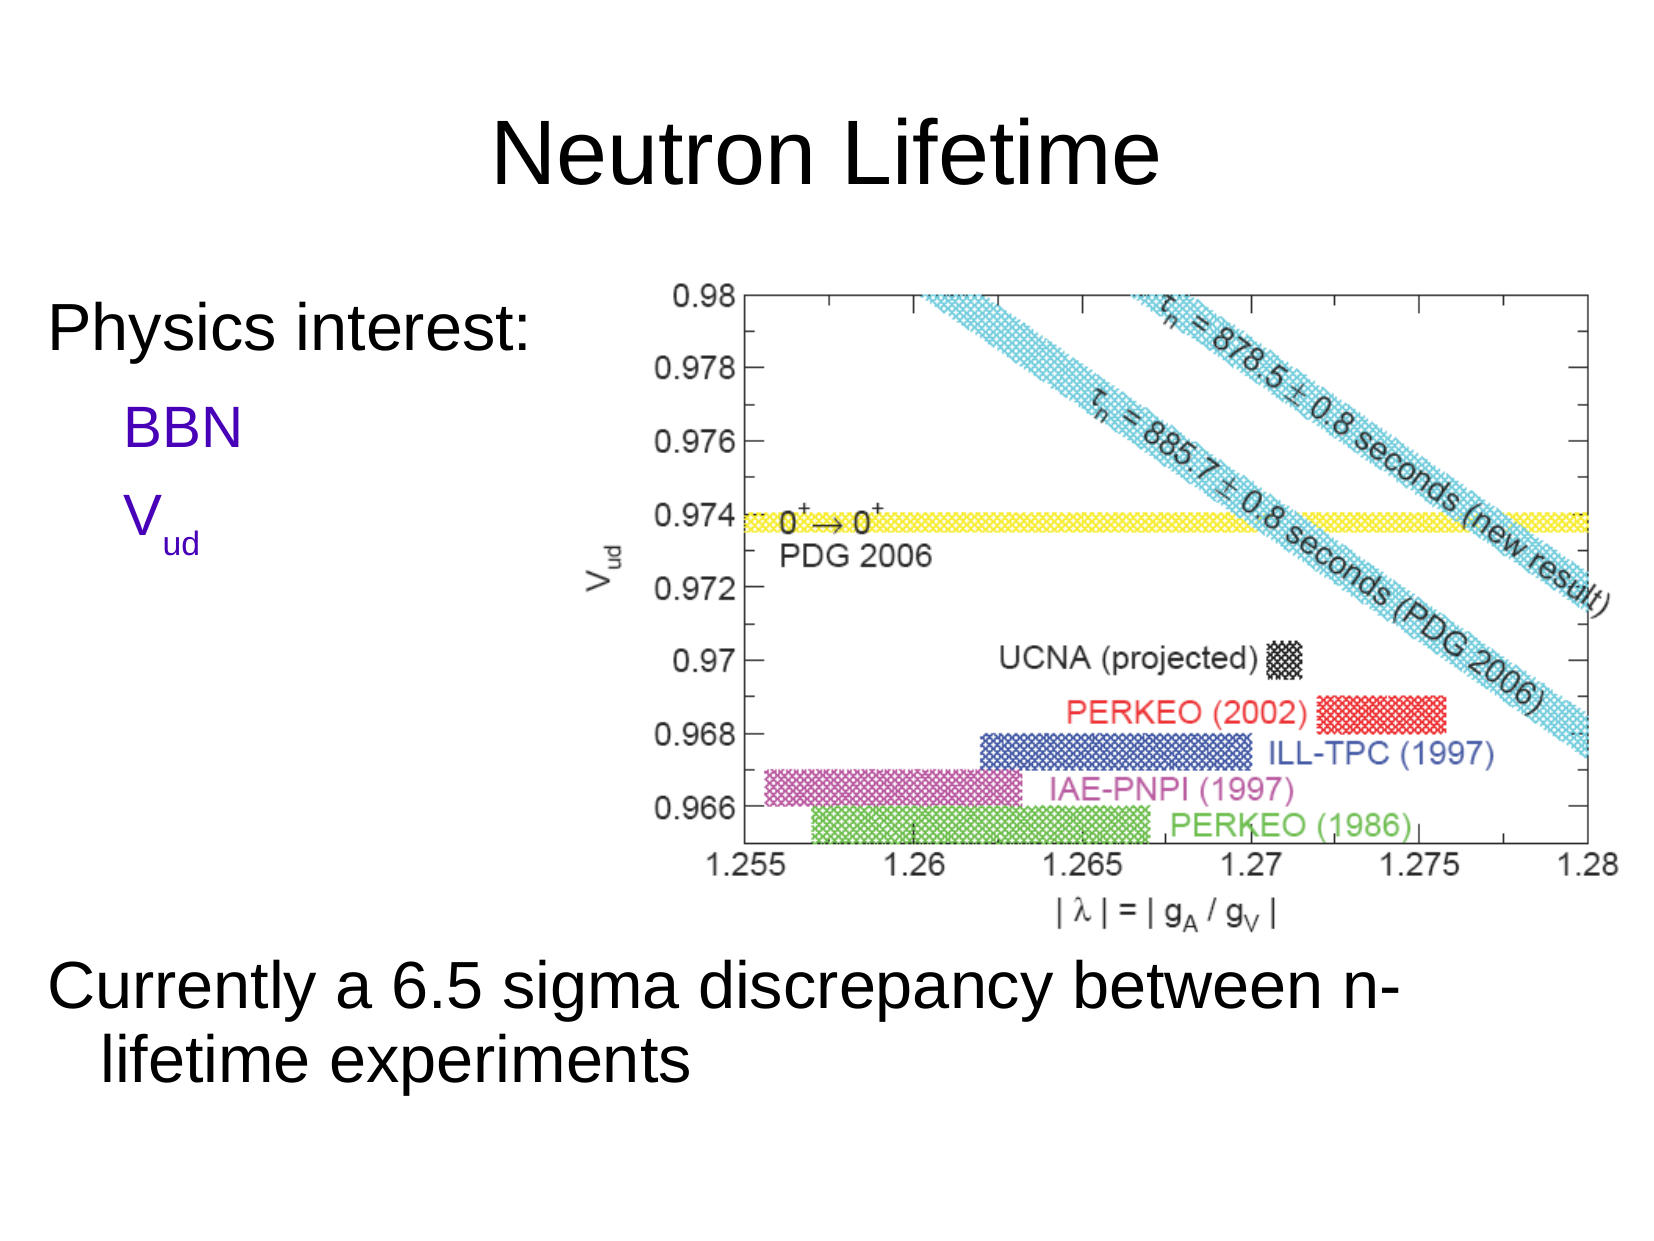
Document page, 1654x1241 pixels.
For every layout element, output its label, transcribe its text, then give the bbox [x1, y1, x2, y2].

list Currently a 6.5 sigma discrepancy between n-lifetime experiments [29, 947, 1595, 1114]
title Neutron Lifetime [82, 49, 1571, 257]
picture [572, 265, 1625, 937]
list Physics interest: BBN Vud [29, 290, 745, 621]
